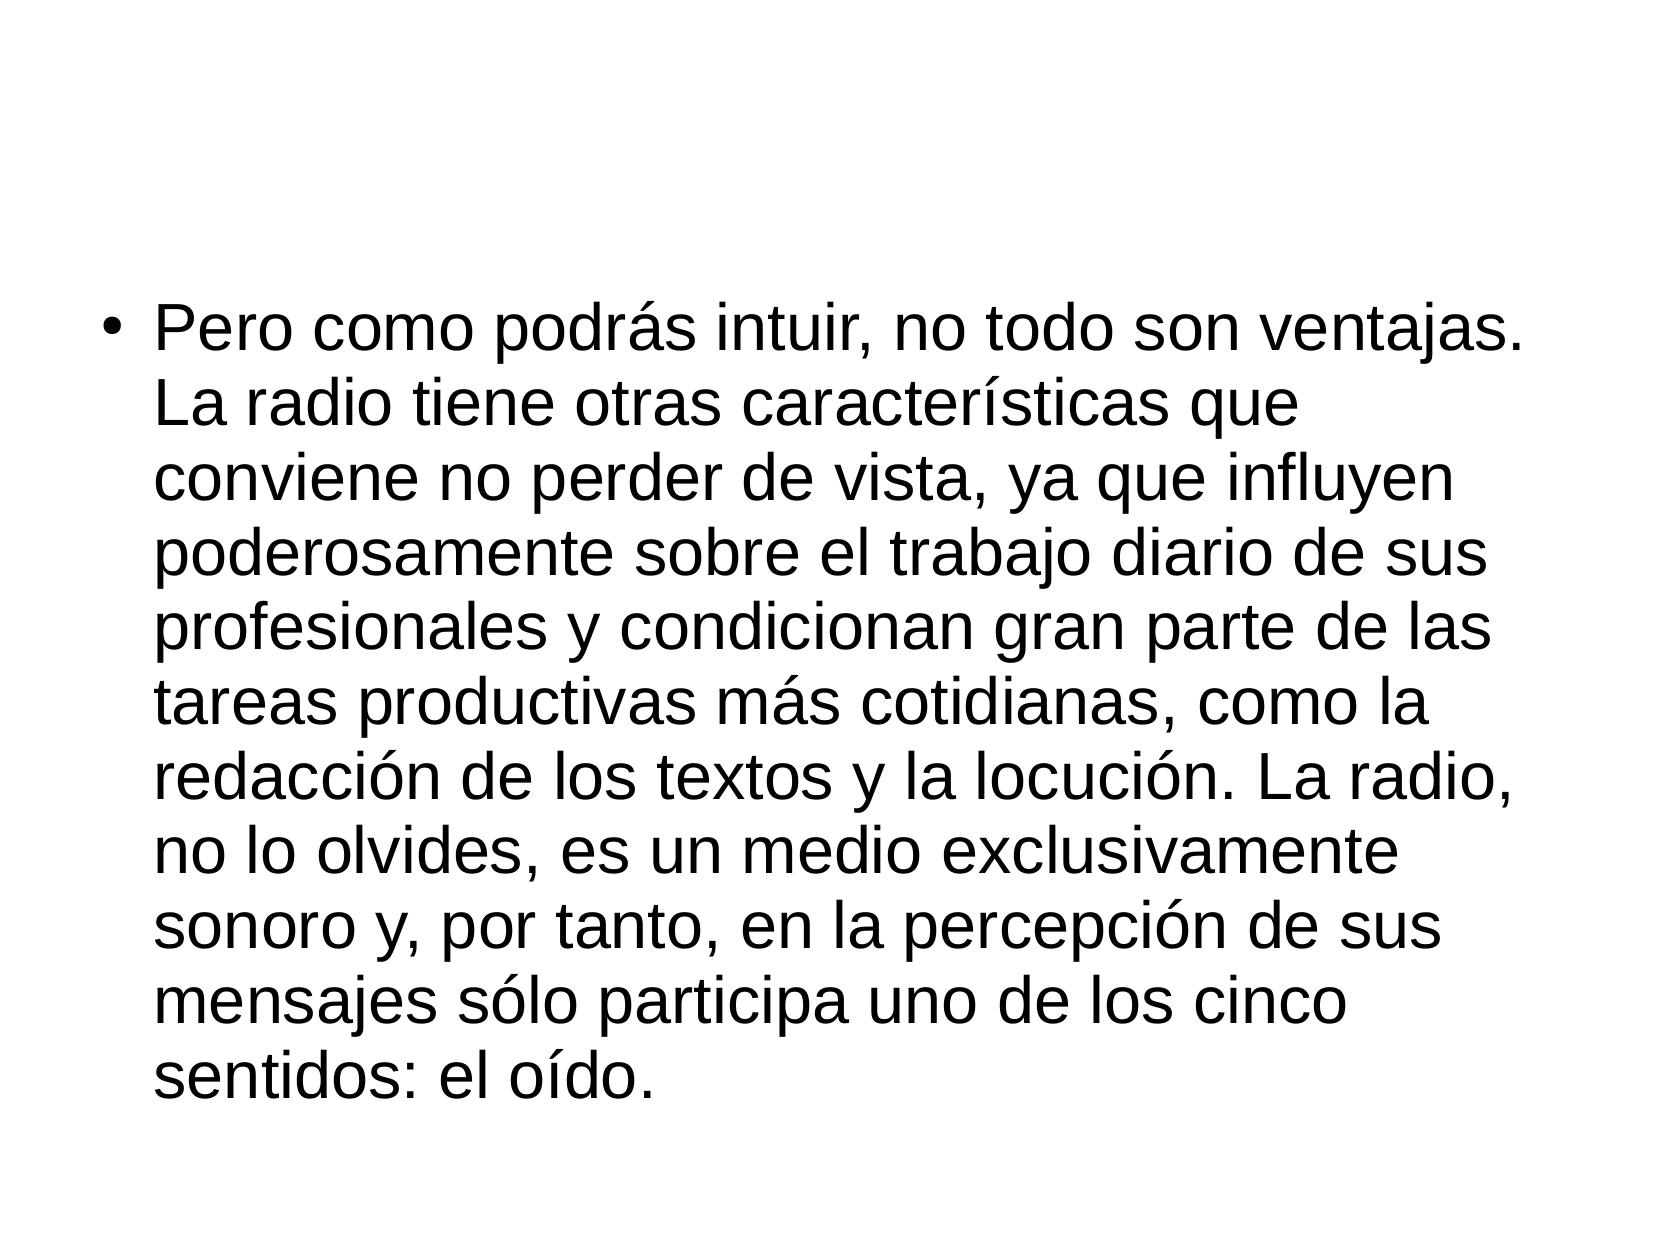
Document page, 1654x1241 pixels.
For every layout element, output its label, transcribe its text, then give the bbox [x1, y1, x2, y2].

list Pero como podrás intuir, no todo son ventajas. La radio tiene otras características que conviene no perder de vista, ya que influyen poderosamente sobre el trabajo diario de sus profesionales y condicionan gran parte de las tareas productivas más cotidianas, como la redacción de los textos y la locución. La radio, no lo olvides, es un medio exclusivamente sonoro y, por tanto, en la percepción de sus mensajes sólo participa uno de los cinco sentidos: el oído. [82, 290, 1571, 1113]
